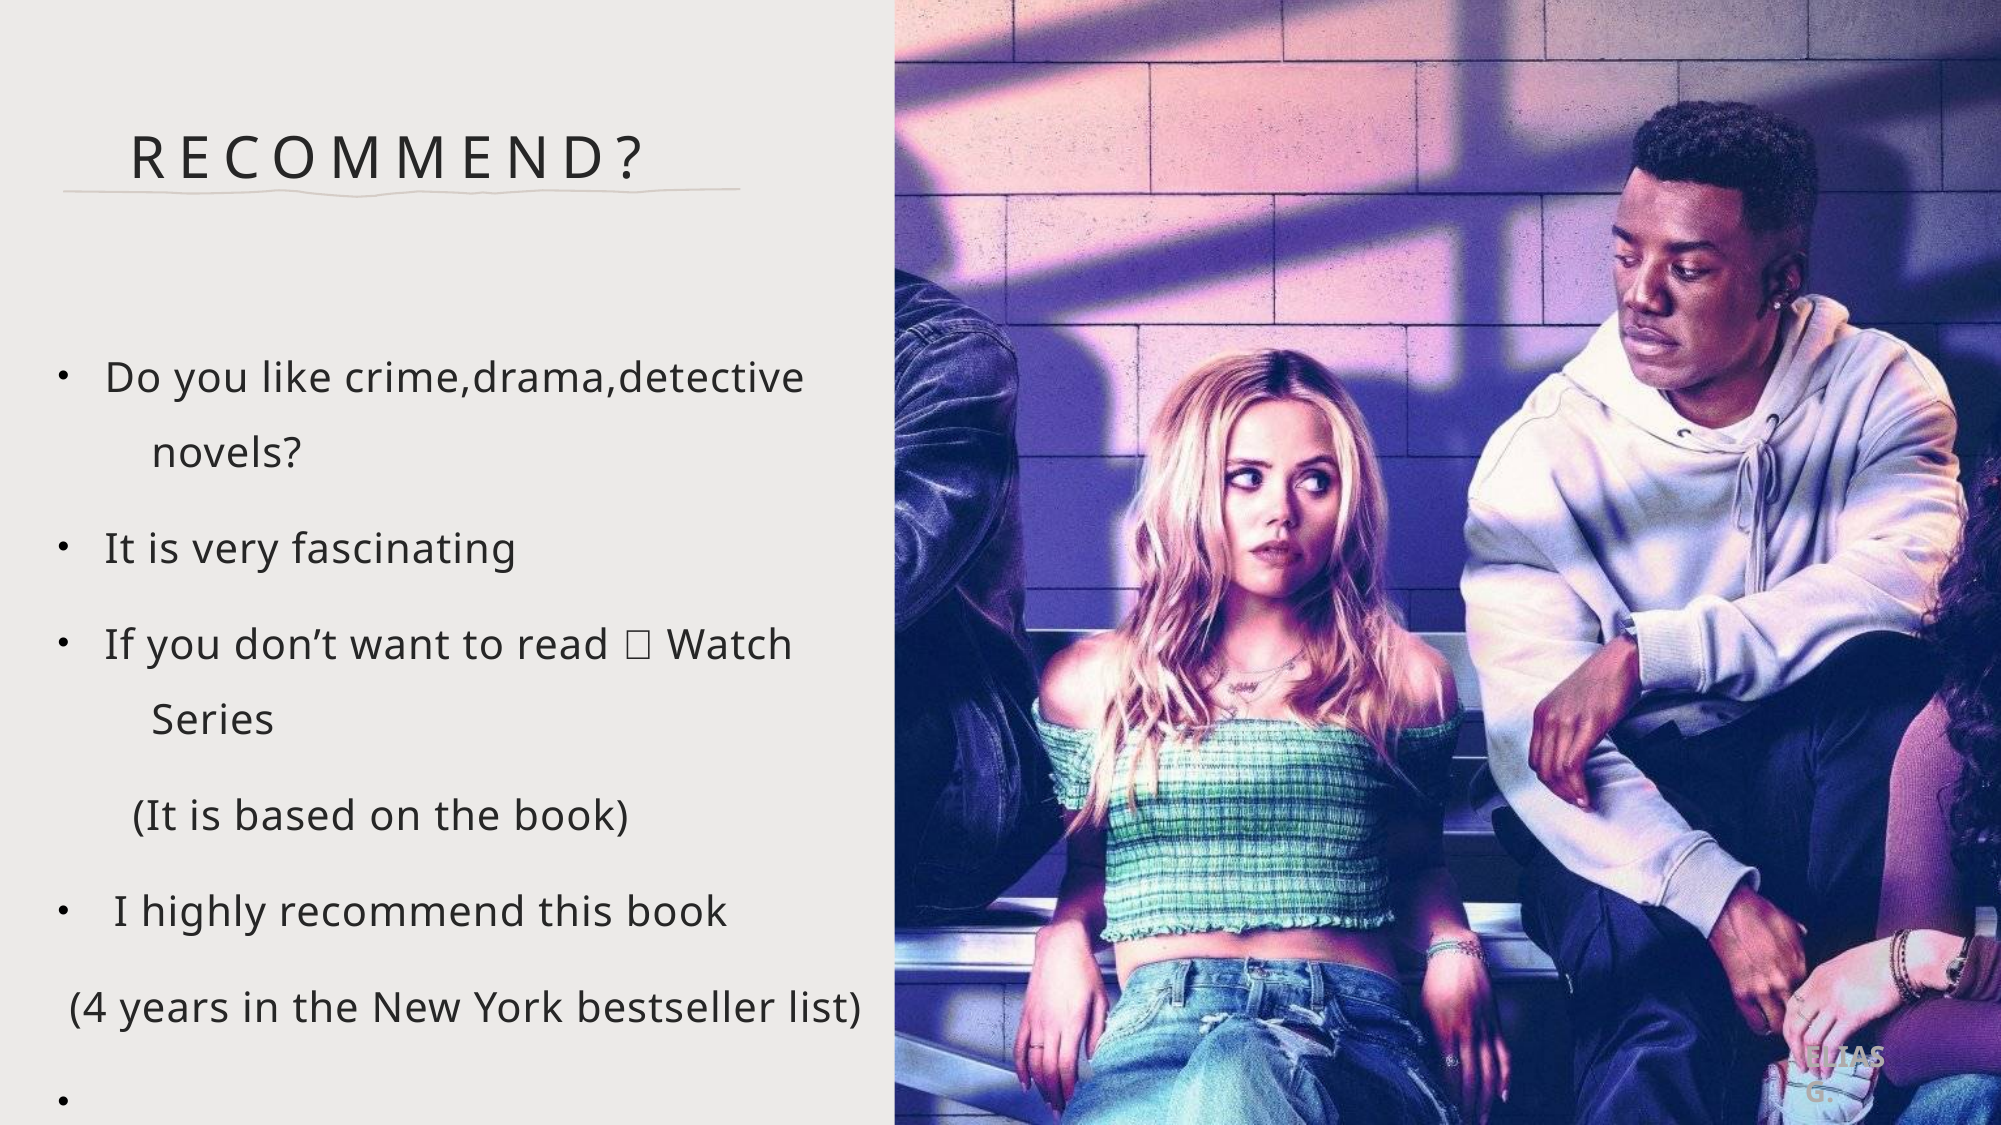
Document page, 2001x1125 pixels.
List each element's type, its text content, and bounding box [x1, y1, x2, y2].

subtitle Do you like crime,drama,detective novels? It is very fascinating If you don’t want to read  Watch Series (It is based on the book) I highly recommend this book (4 years in the New York bestseller list) [42, 317, 894, 1059]
text_box ELIAS G. [1789, 1031, 1919, 1082]
text_box [0, 0, 894, 1125]
picture [894, 0, 2000, 1125]
title Recommend? [114, 52, 850, 252]
